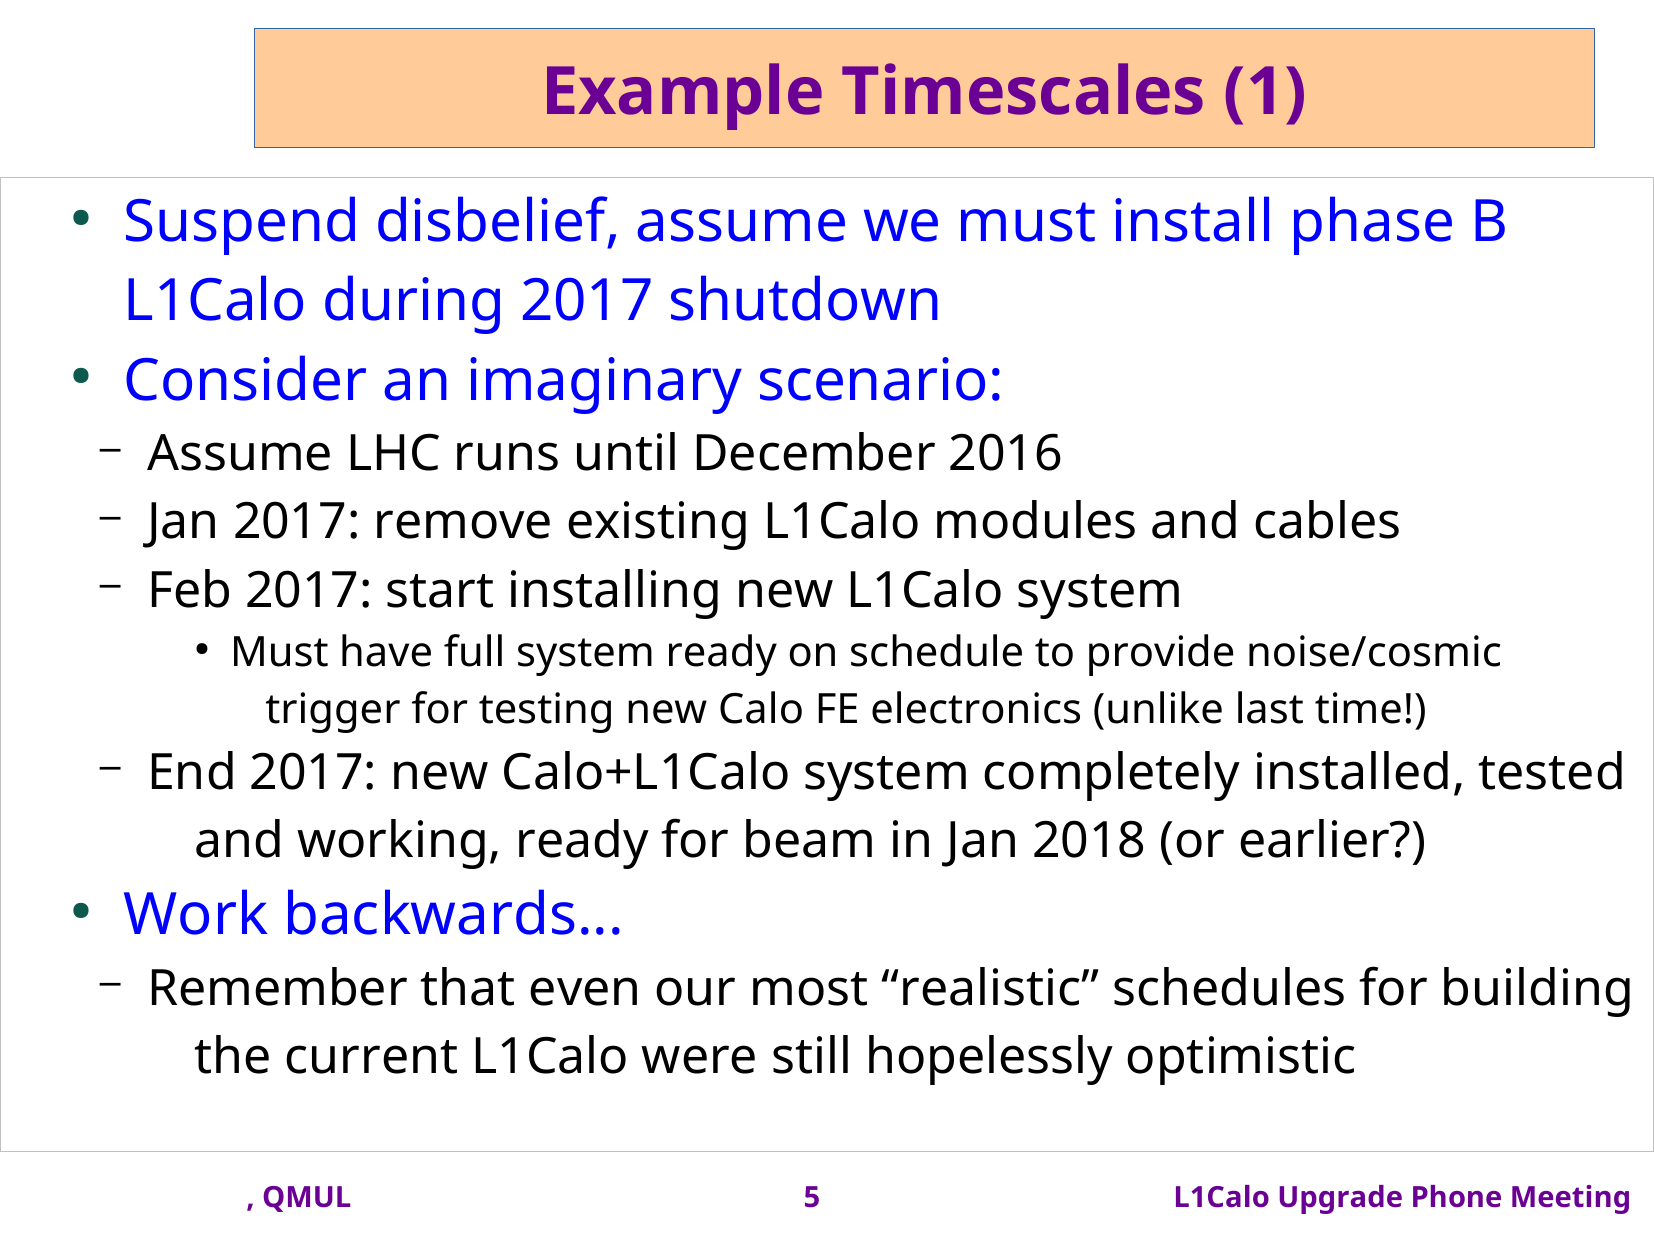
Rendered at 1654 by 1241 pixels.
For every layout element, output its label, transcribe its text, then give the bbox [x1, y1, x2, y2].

title Example Timescales (1) [254, 28, 1595, 148]
list Suspend disbelief, assume we must install phase B L1Calo during 2017 shutdown Consider an imaginary scenario: Assume LHC runs until December 2016 Jan 2017: remove existing L1Calo modules and cables Feb 2017: start installing new L1Calo system Must have full system ready on schedule to provide noise/cosmic trigger for testing new Calo FE electronics (unlike last time!) End 2017: new Calo+L1Calo system completely installed, tested and working, ready for beam in Jan 2018 (or earlier?) Work backwards... Remember that even our most “realistic” schedules for building the current L1Calo were still hopelessly optimistic [52, 179, 1635, 1138]
